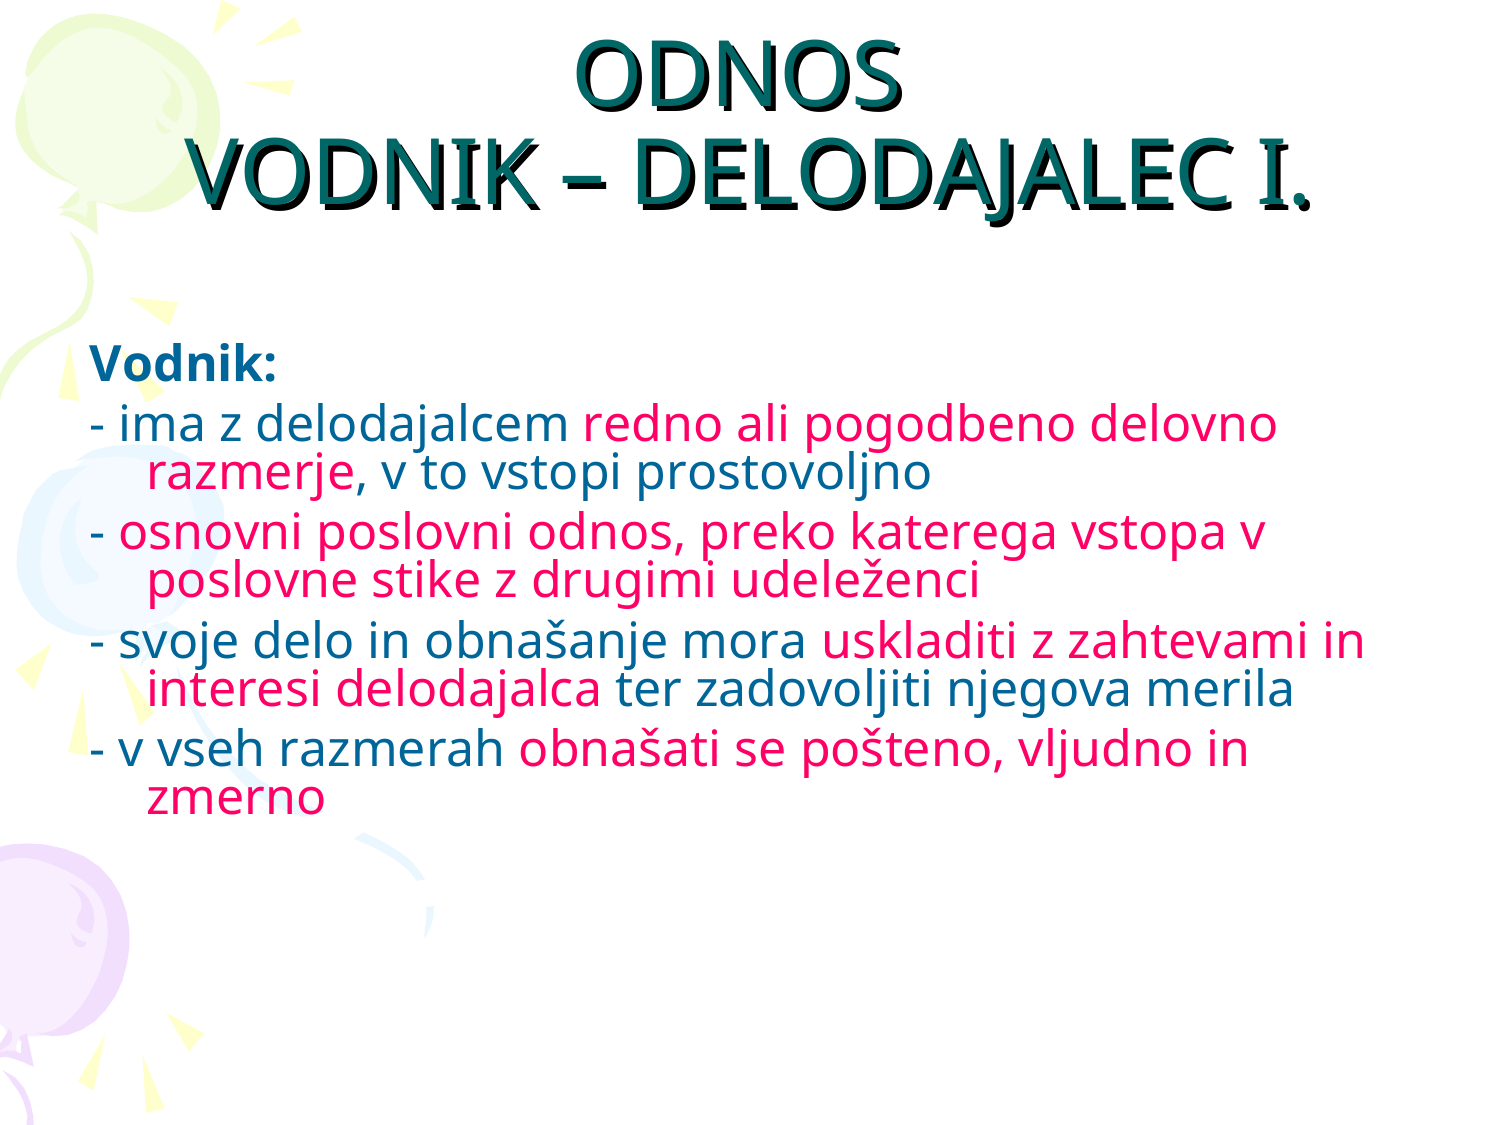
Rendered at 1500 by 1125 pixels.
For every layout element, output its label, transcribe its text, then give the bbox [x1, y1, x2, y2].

list Vodnik: - ima z delodajalcem redno ali pogodbeno delovno razmerje, v to vstopi prostovoljno - osnovni poslovni odnos, preko katerega vstopa v poslovne stike z drugimi udeleženci - svoje delo in obnašanje mora uskladiti z zahtevami in interesi delodajalca ter zadovoljiti njegova merila - v vseh razmerah obnašati se pošteno, vljudno in zmerno [75, 262, 1426, 994]
title ODNOS VODNIK – DELODAJALEC I. [72, 16, 1426, 233]
